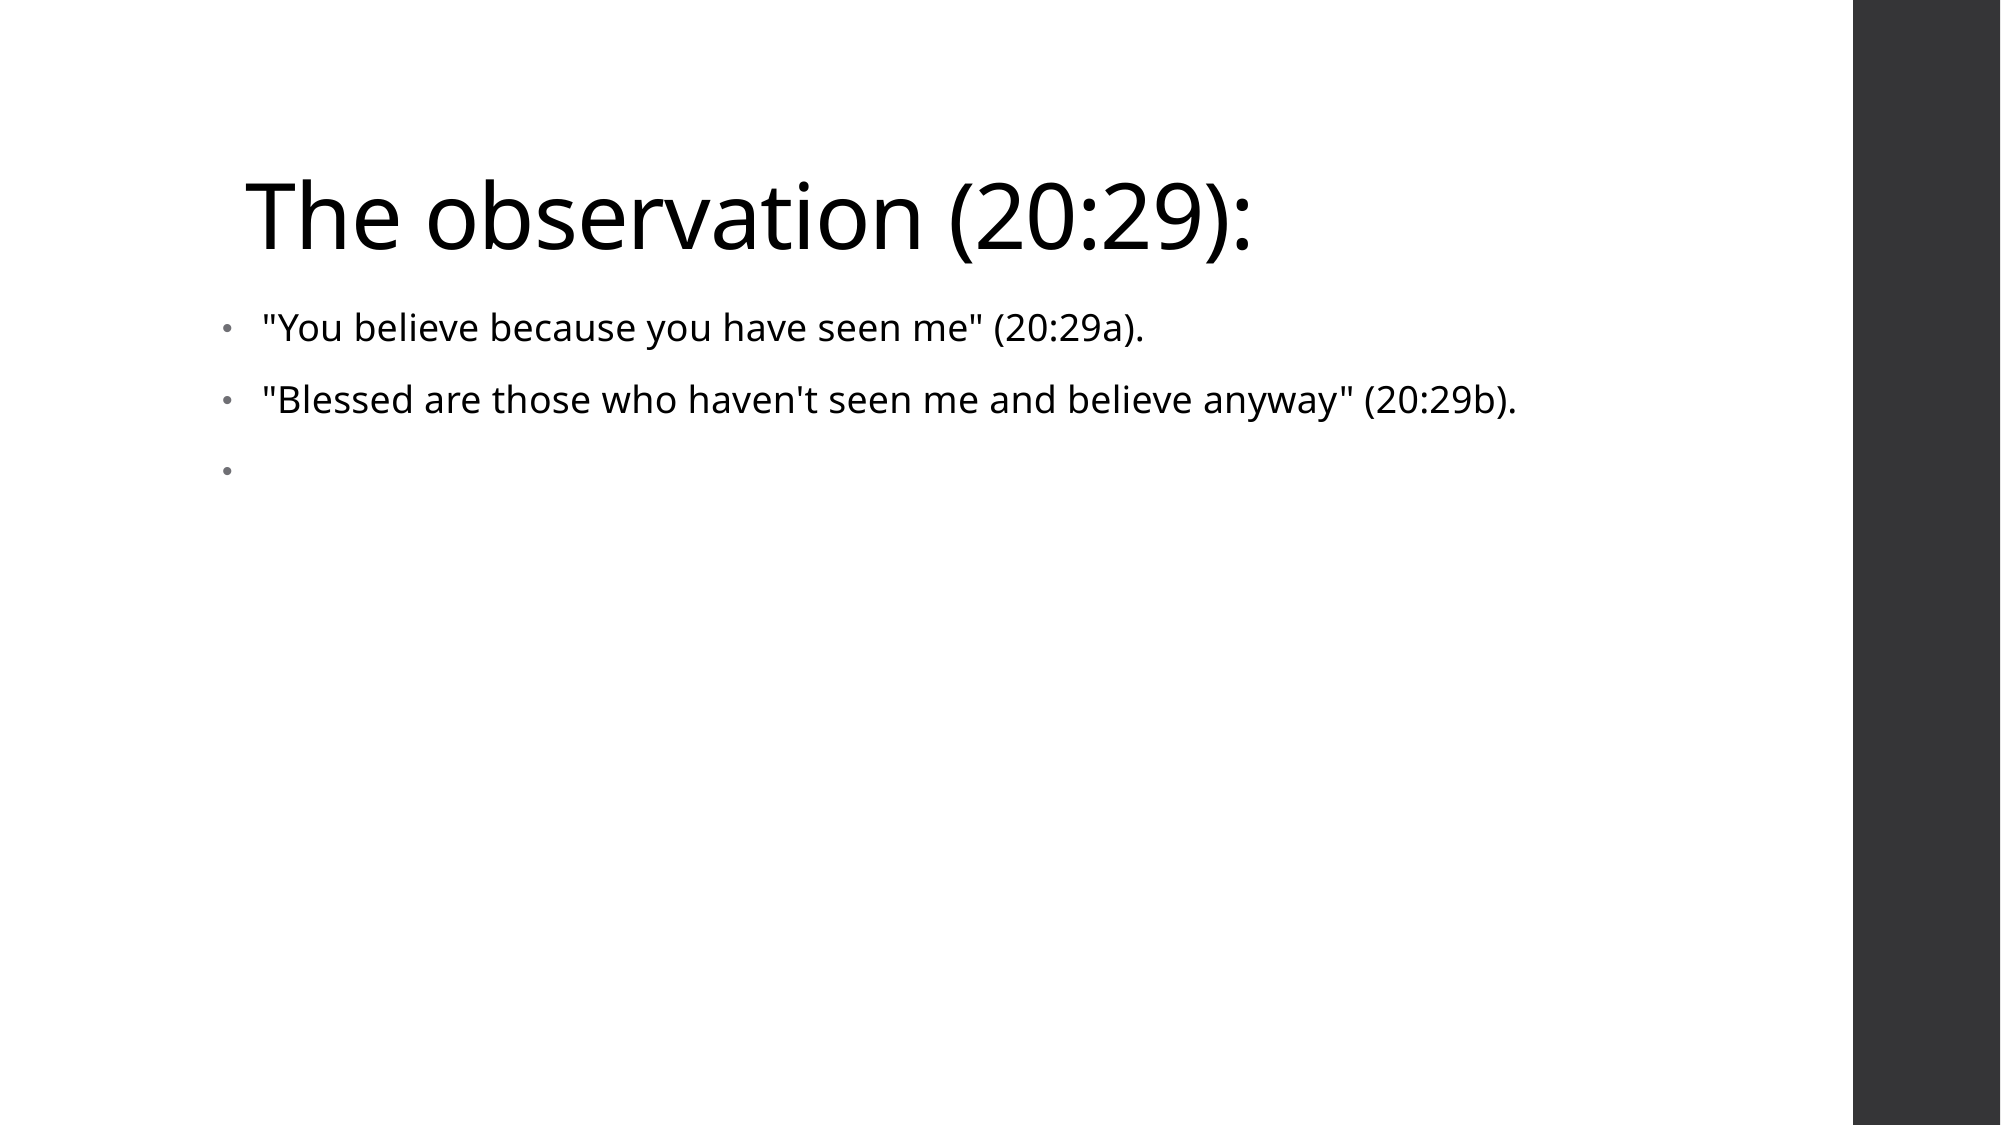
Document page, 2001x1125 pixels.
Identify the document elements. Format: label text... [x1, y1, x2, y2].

list "You believe because you have seen me" (20:29a). "Blessed are those who haven't seen me and believe anyway" (20:29b). [206, 299, 1617, 1014]
title The observation (20:29): [206, 60, 1797, 278]
